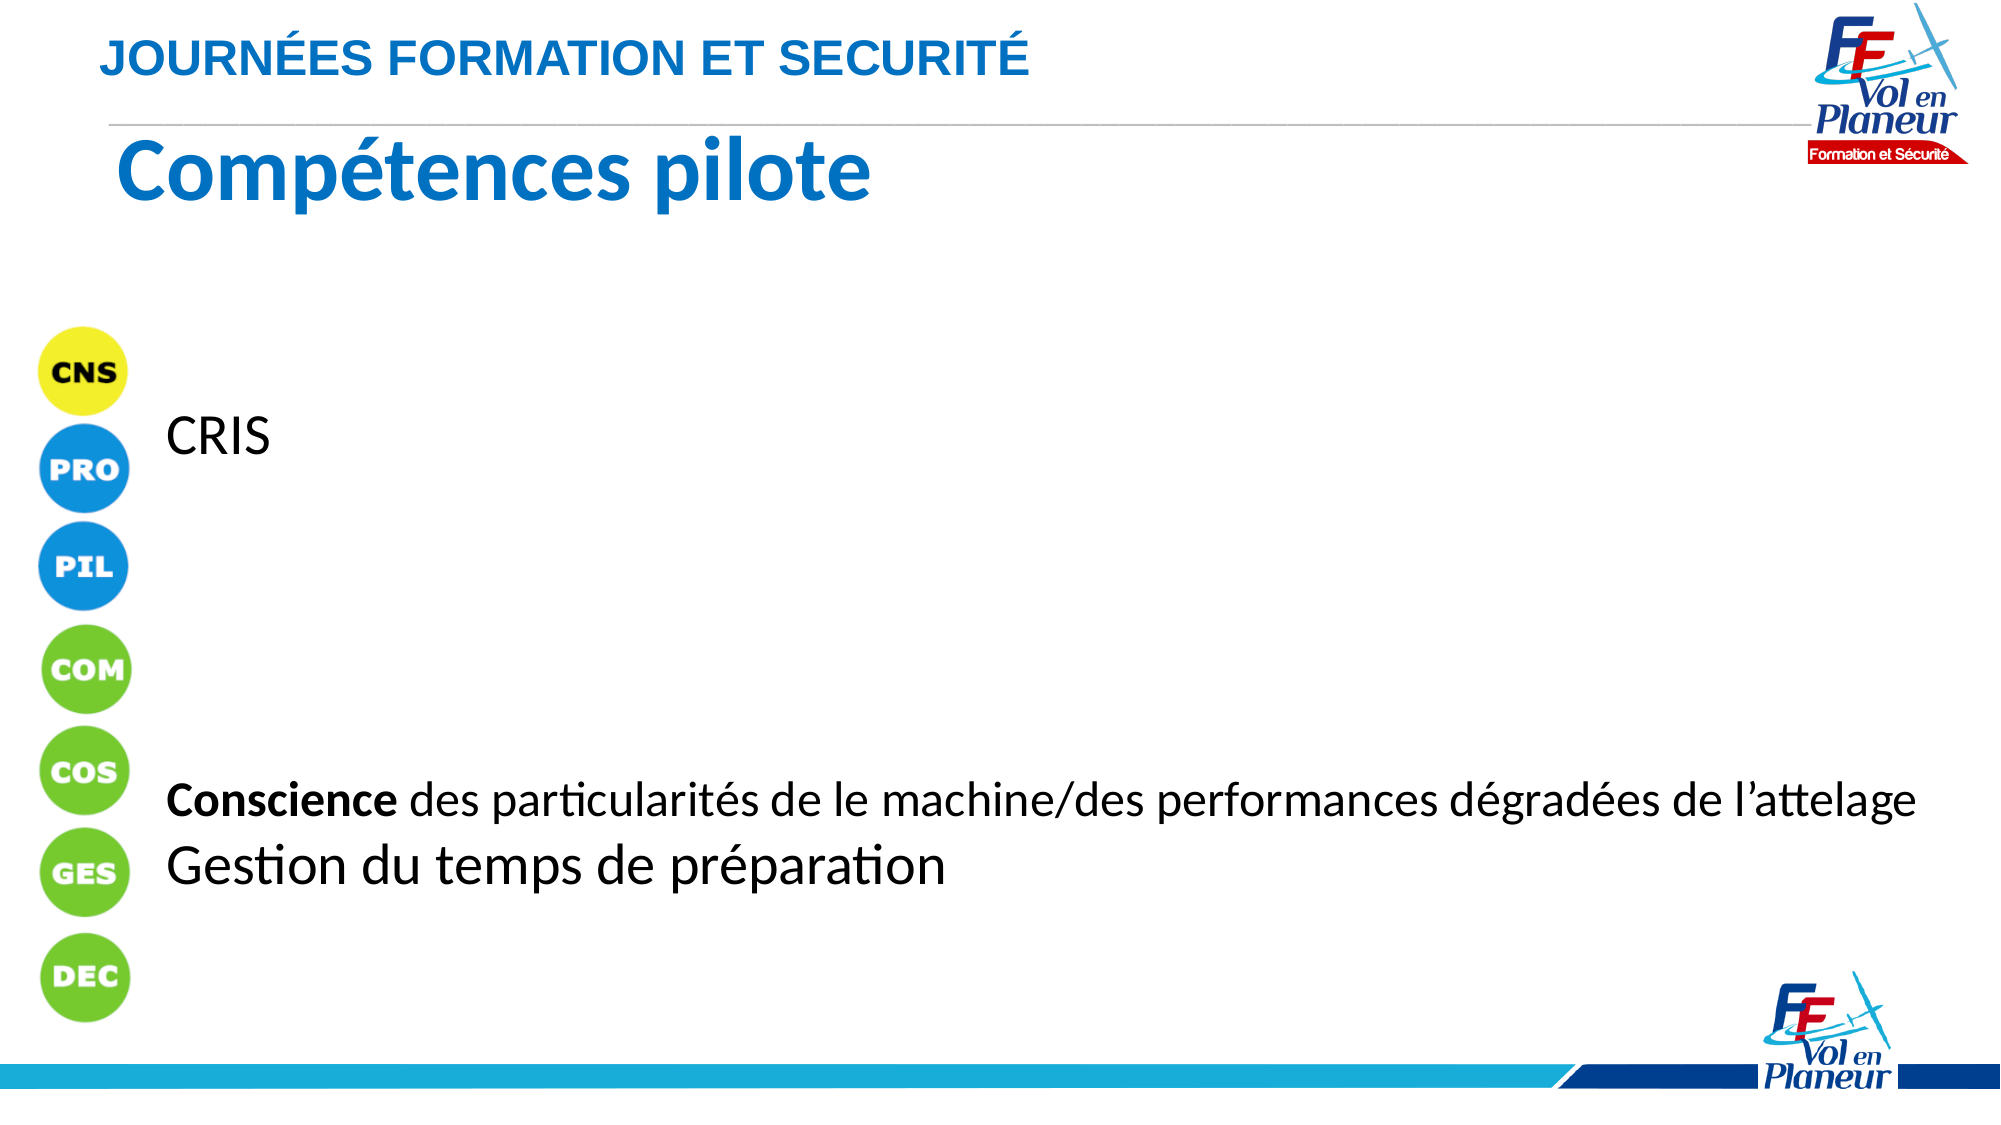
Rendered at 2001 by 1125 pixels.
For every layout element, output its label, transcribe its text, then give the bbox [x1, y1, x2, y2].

picture [1759, 2, 2000, 165]
text_box CRIS Conscience des particularités de le machine/des performances dégradées de l’attelage Gestion du temps de préparation [158, 308, 2000, 904]
picture [0, 308, 2000, 1125]
list JOURNÉES FORMATION ET SECURITÉ [70, 24, 1547, 93]
text_box Compétences pilote [103, 101, 1800, 227]
